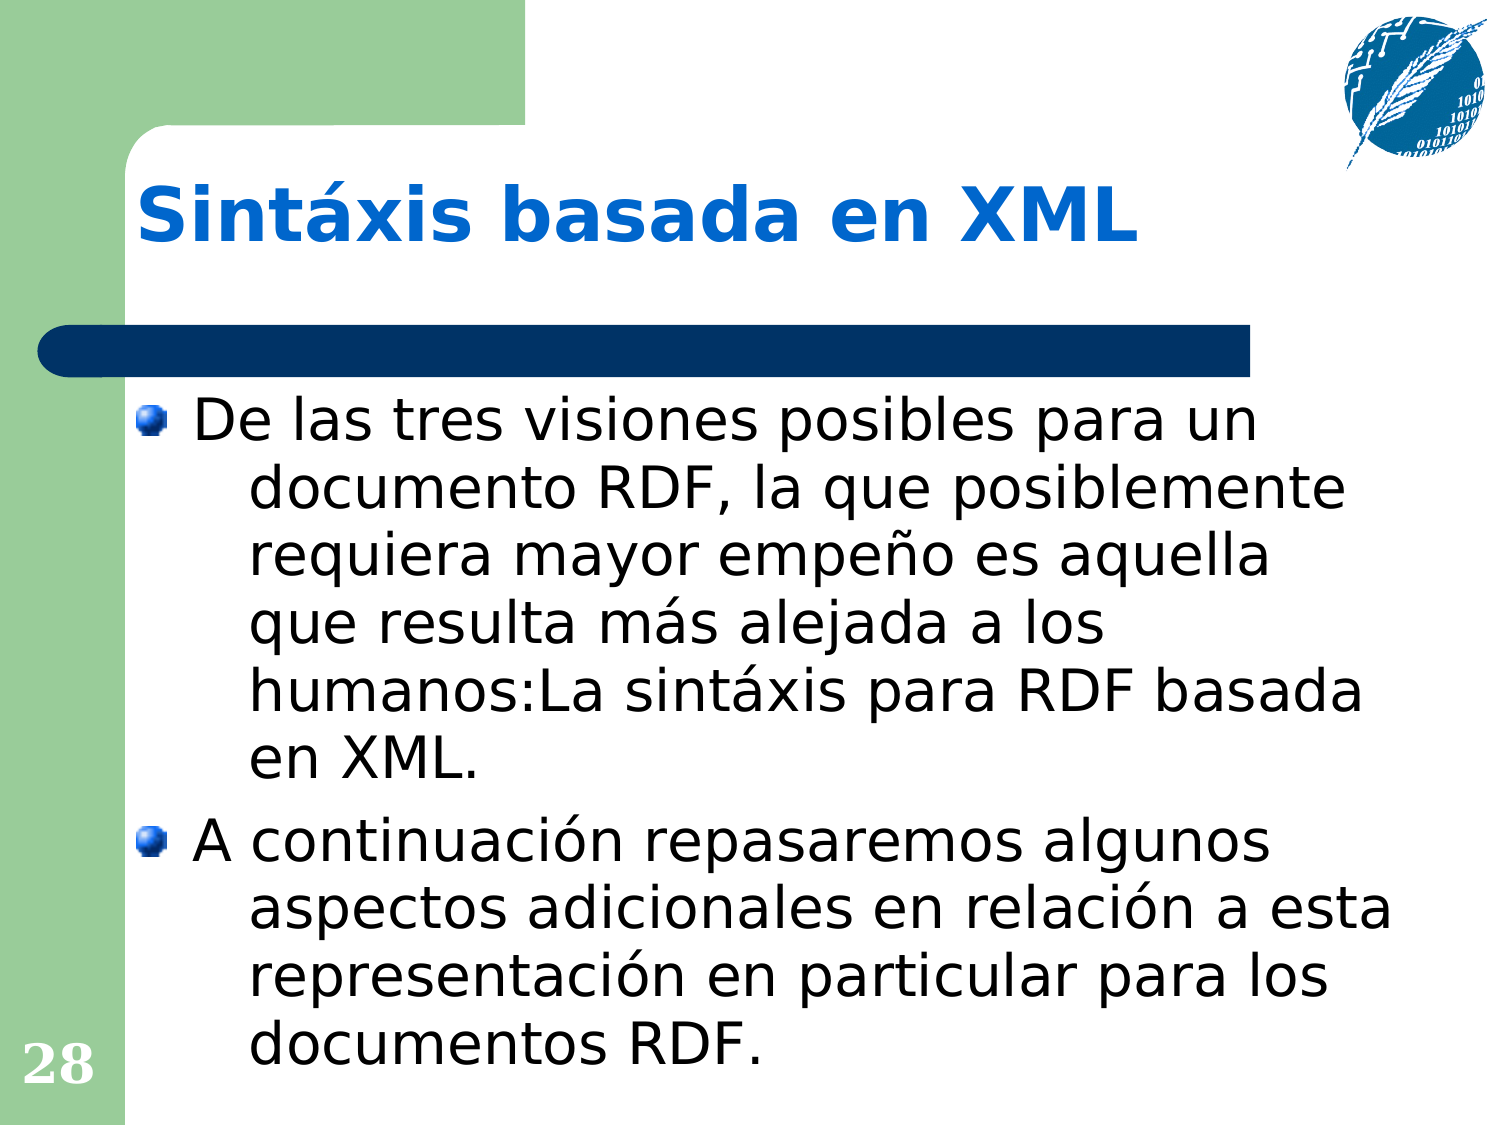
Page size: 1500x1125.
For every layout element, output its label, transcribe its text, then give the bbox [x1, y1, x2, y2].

picture [1427, 138, 1431, 148]
picture [1433, 139, 1440, 147]
list De las tres visiones posibles para un documento RDF, la que posiblemente requiera mayor empeño es aquella que resulta más alejada a los humanos:La sintáxis para RDF basada en XML. A continuación repasaremos algunos aspectos adicionales en relación a esta representación en particular para los documentos RDF. [136, 386, 1399, 1097]
picture [1436, 127, 1450, 136]
title Sintáxis basada en XML [135, 135, 1413, 301]
picture [1341, 15, 1487, 172]
picture [1416, 140, 1425, 149]
